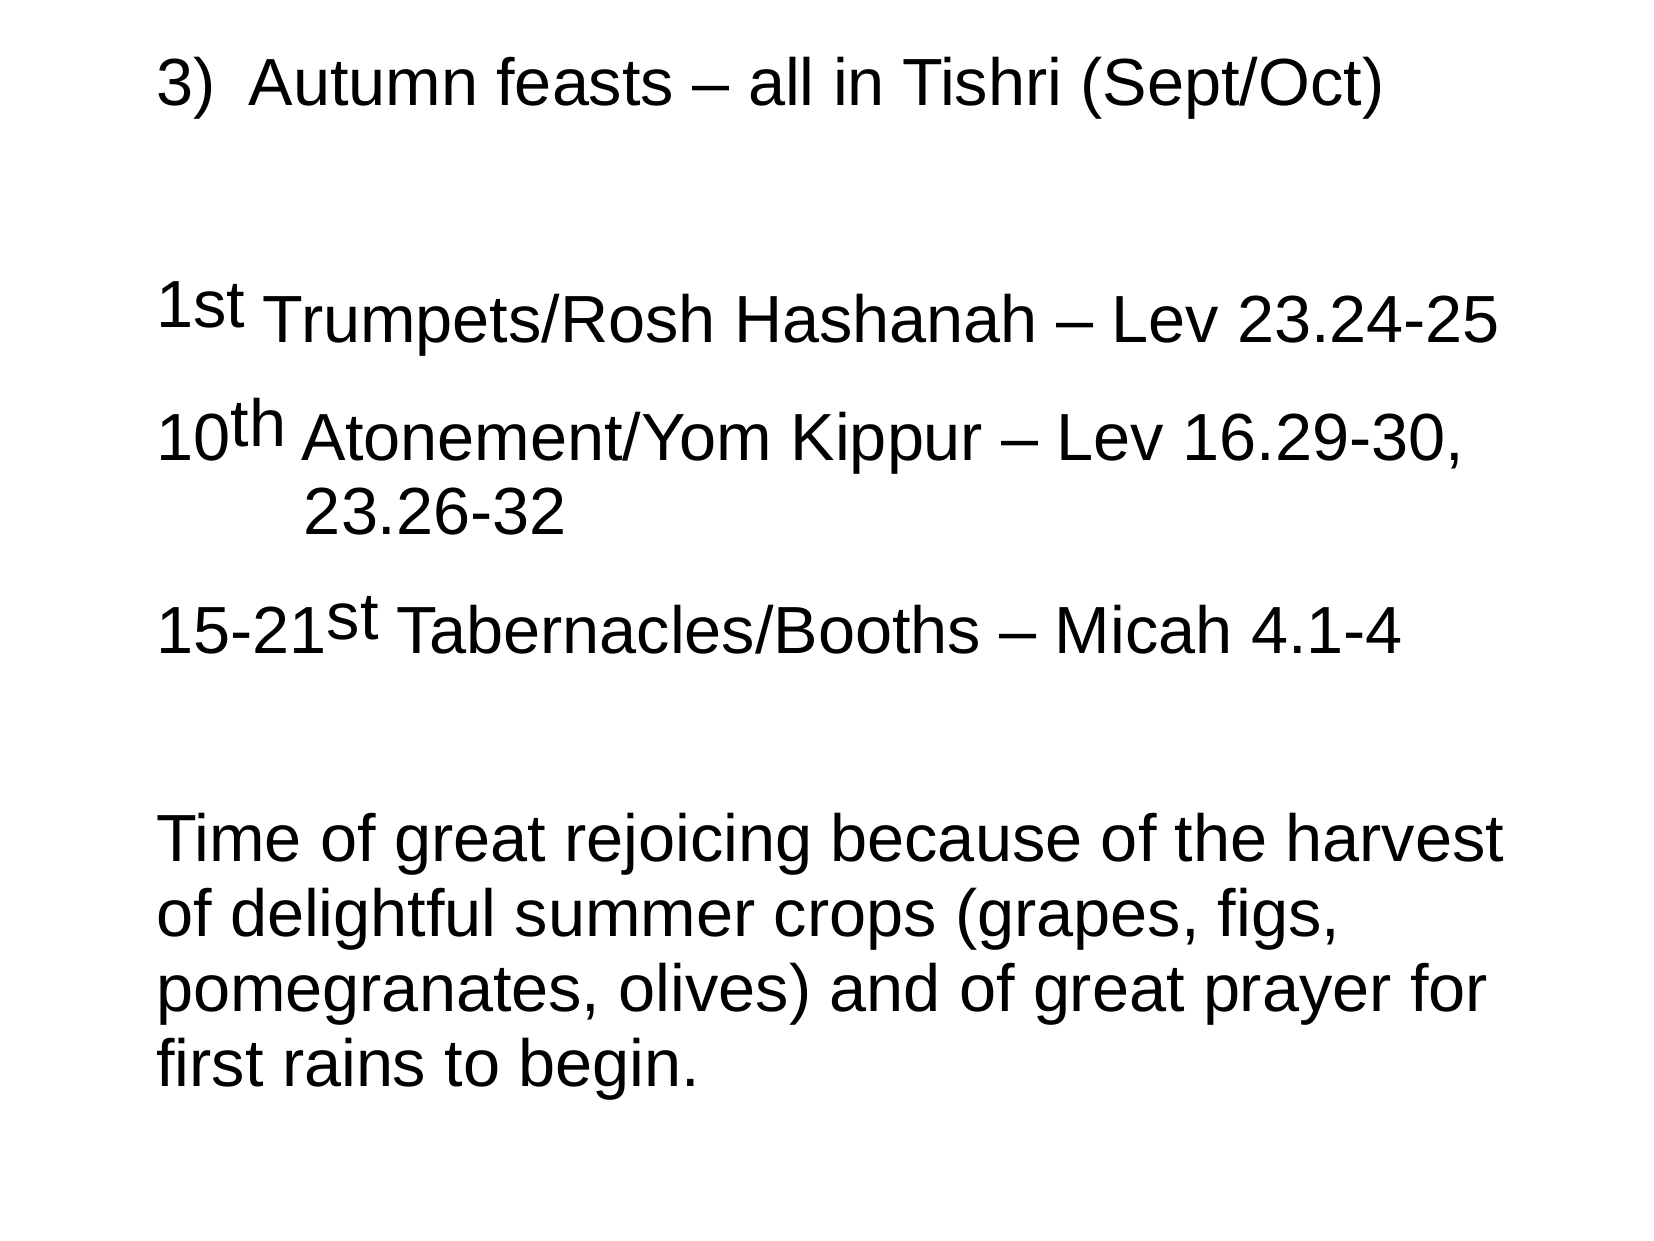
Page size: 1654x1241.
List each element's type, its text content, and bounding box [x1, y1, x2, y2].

list 3) Autumn feasts – all in Tishri (Sept/Oct) 1st Trumpets/Rosh Hashanah – Lev 23.24-25 10th Atonement/Yom Kippur – Lev 16.29-30, 23.26-32 15-21st Tabernacles/Booths – Micah 4.1-4 Time of great rejoicing because of the harvest of delightful summer crops (grapes, figs, pomegranates, olives) and of great prayer for first rains to begin. [82, 45, 1538, 1171]
